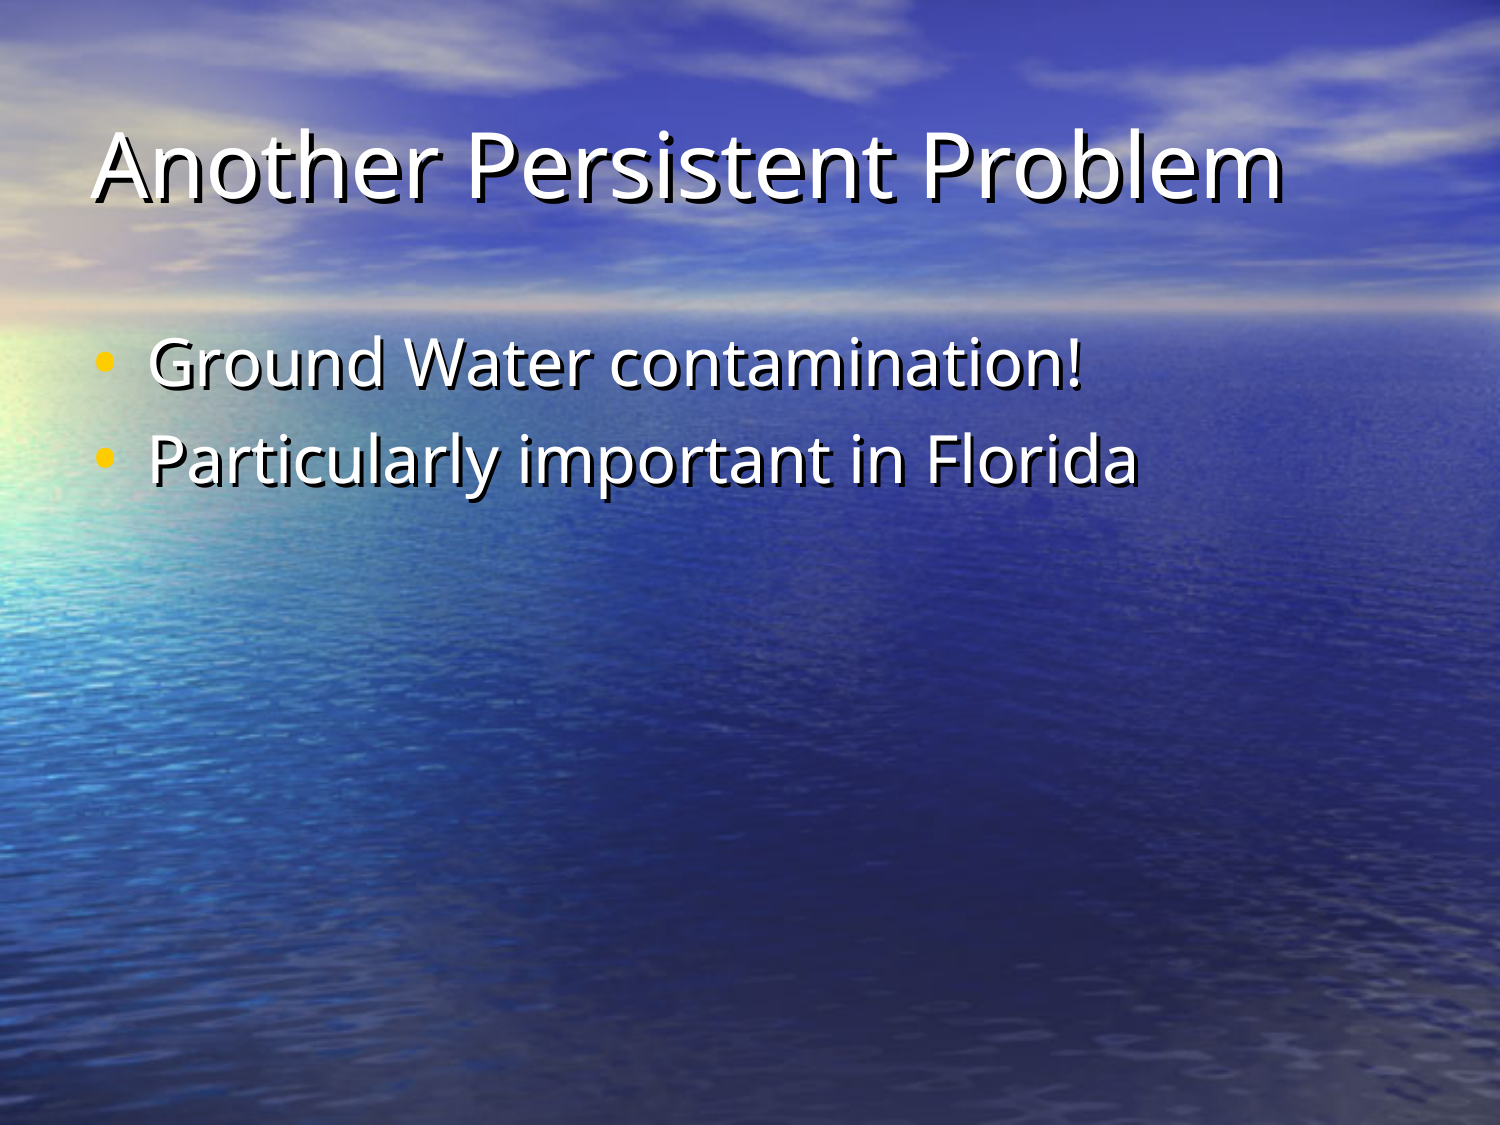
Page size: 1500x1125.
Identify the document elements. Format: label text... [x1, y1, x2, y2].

list Ground Water contamination! Particularly important in Florida [75, 312, 1426, 988]
picture [0, 0, 1500, 1125]
title Another Persistent Problem [75, 47, 1426, 276]
